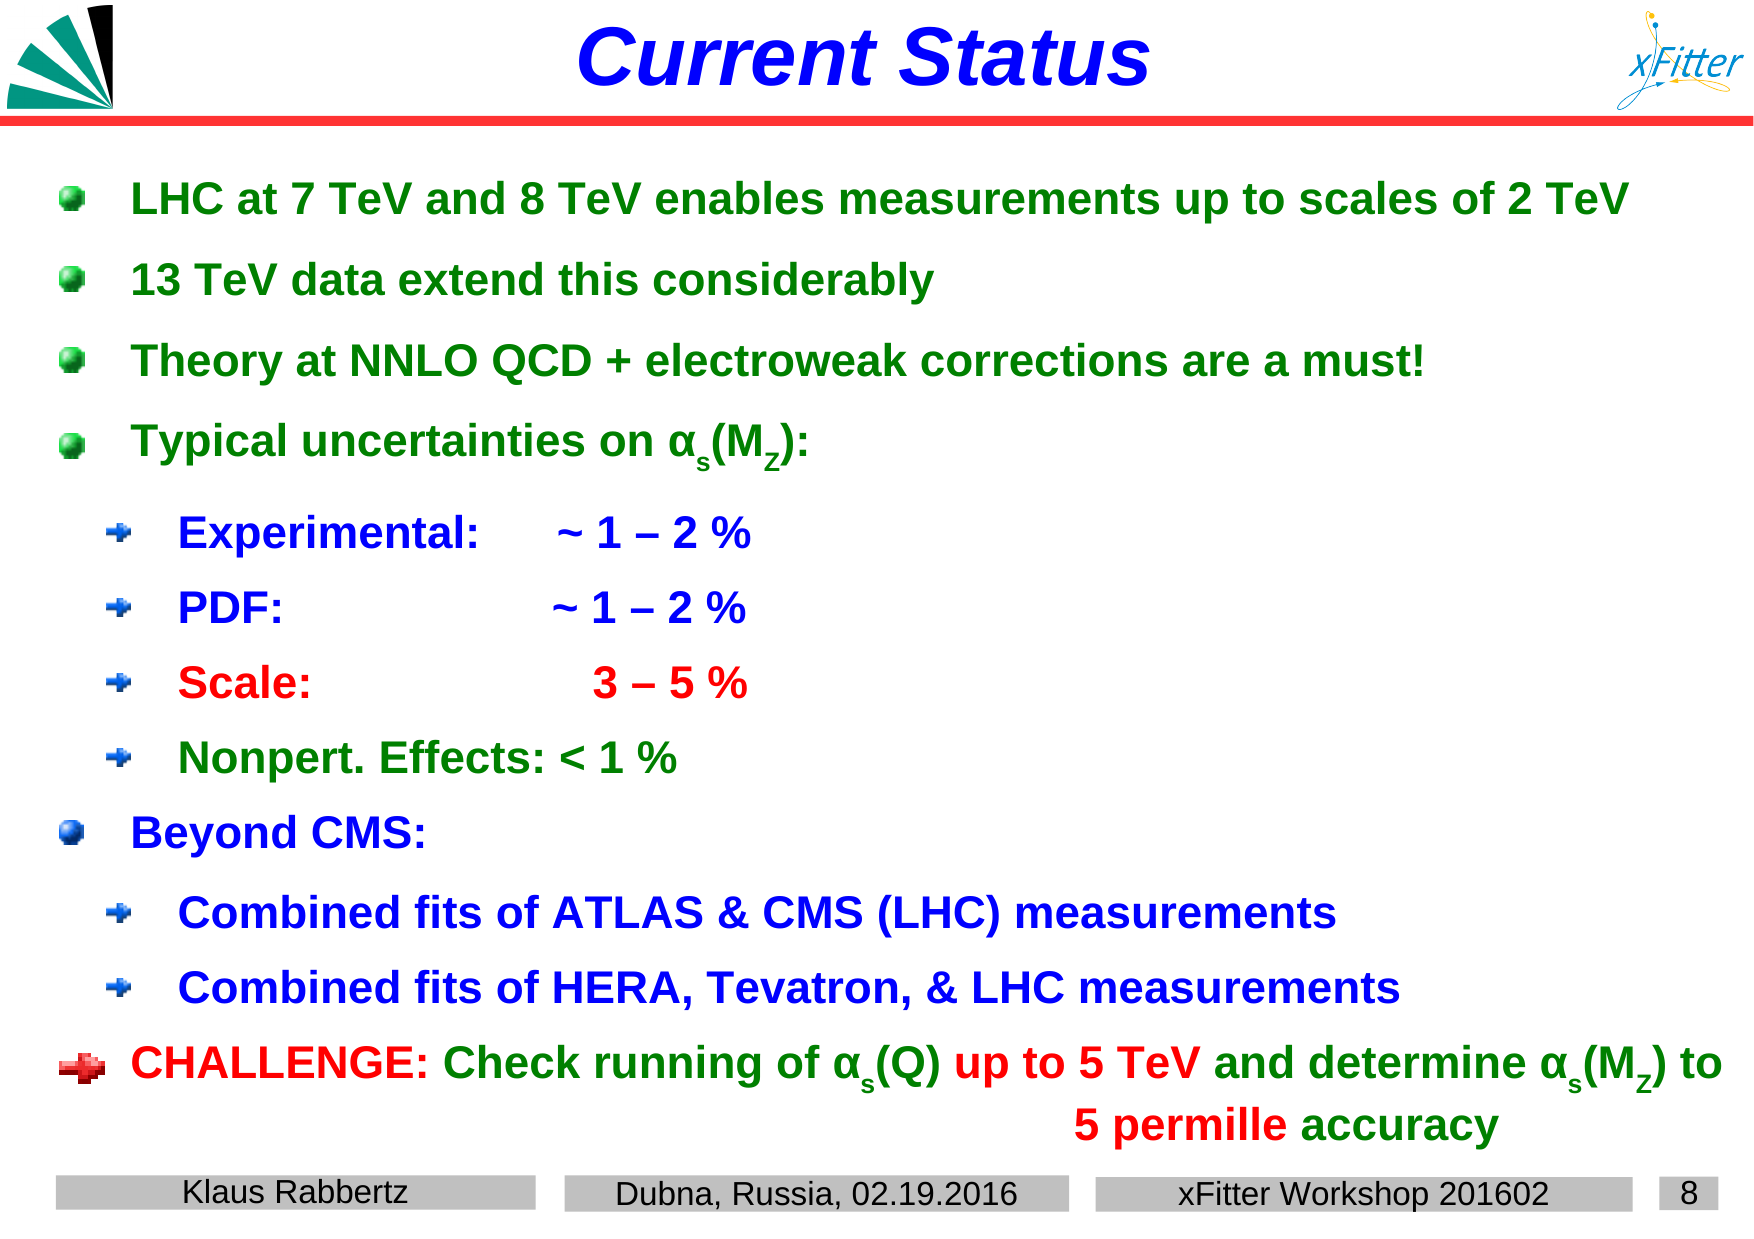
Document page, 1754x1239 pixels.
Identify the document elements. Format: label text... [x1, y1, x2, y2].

list LHC at 7 TeV and 8 TeV enables measurements up to scales of 2 TeV 13 TeV data extend this considerably Theory at NNLO QCD + electroweak corrections are a must! Typical uncertainties on αs(MZ): Experimental: ~ 1 – 2 % PDF: ~ 1 – 2 % Scale: 3 – 5 % Nonpert. Effects: < 1 % Beyond CMS: Combined fits of ATLAS & CMS (LHC) measurements Combined fits of HERA, Tevatron, & LHC measurements CHALLENGE: Check running of αs(Q) up to 5 TeV and determine αs(MZ) to 5 permille accuracy [47, 172, 1731, 1151]
title Current Status [123, 0, 1606, 114]
picture [7, 5, 113, 110]
picture [1617, 11, 1744, 110]
